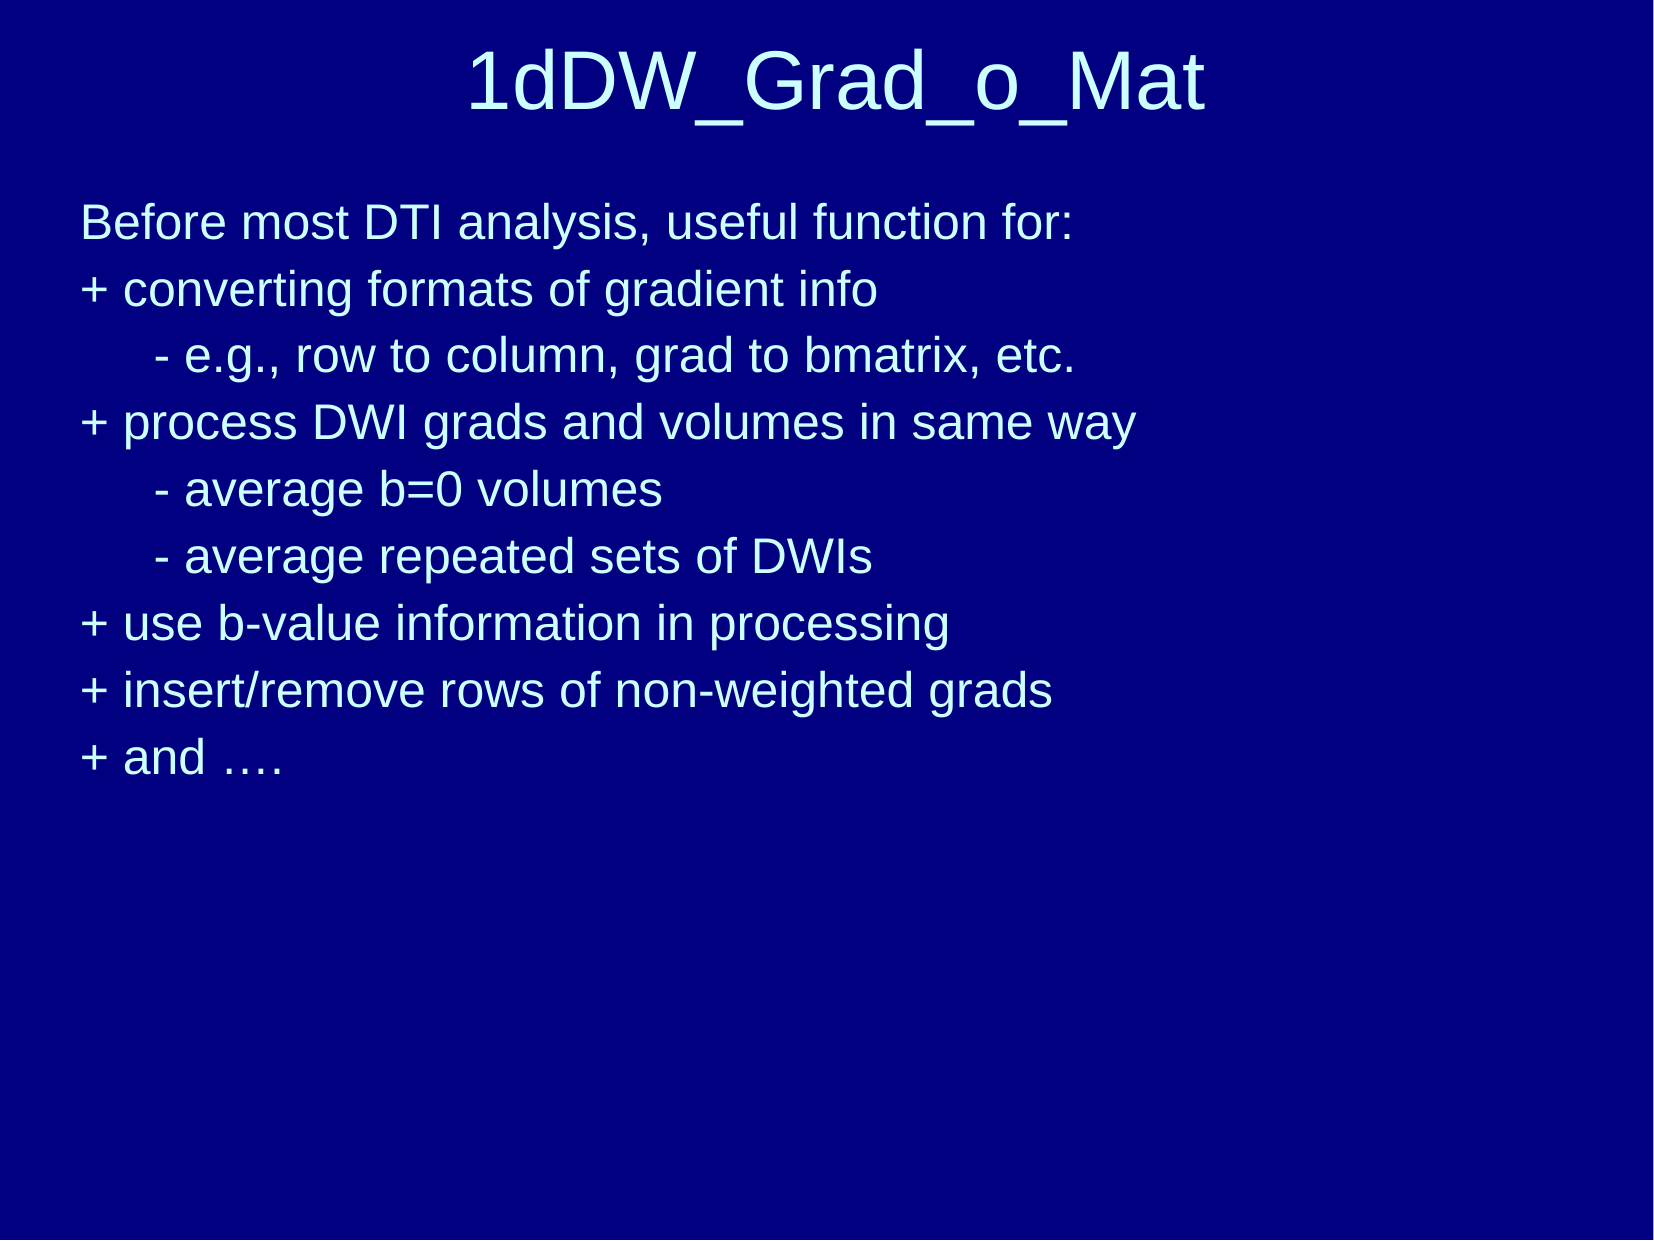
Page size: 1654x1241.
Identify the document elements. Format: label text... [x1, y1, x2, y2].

text_box Before most DTI analysis, useful function for: + converting formats of gradient info - e.g., row to column, grad to bmatrix, etc. + process DWI grads and volumes in same way - average b=0 volumes - average repeated sets of DWIs + use b-value information in processing + insert/remove rows of non-weighted grads + and …. [64, 175, 1153, 781]
title 1dDW_Grad_o_Mat [35, 13, 1636, 149]
